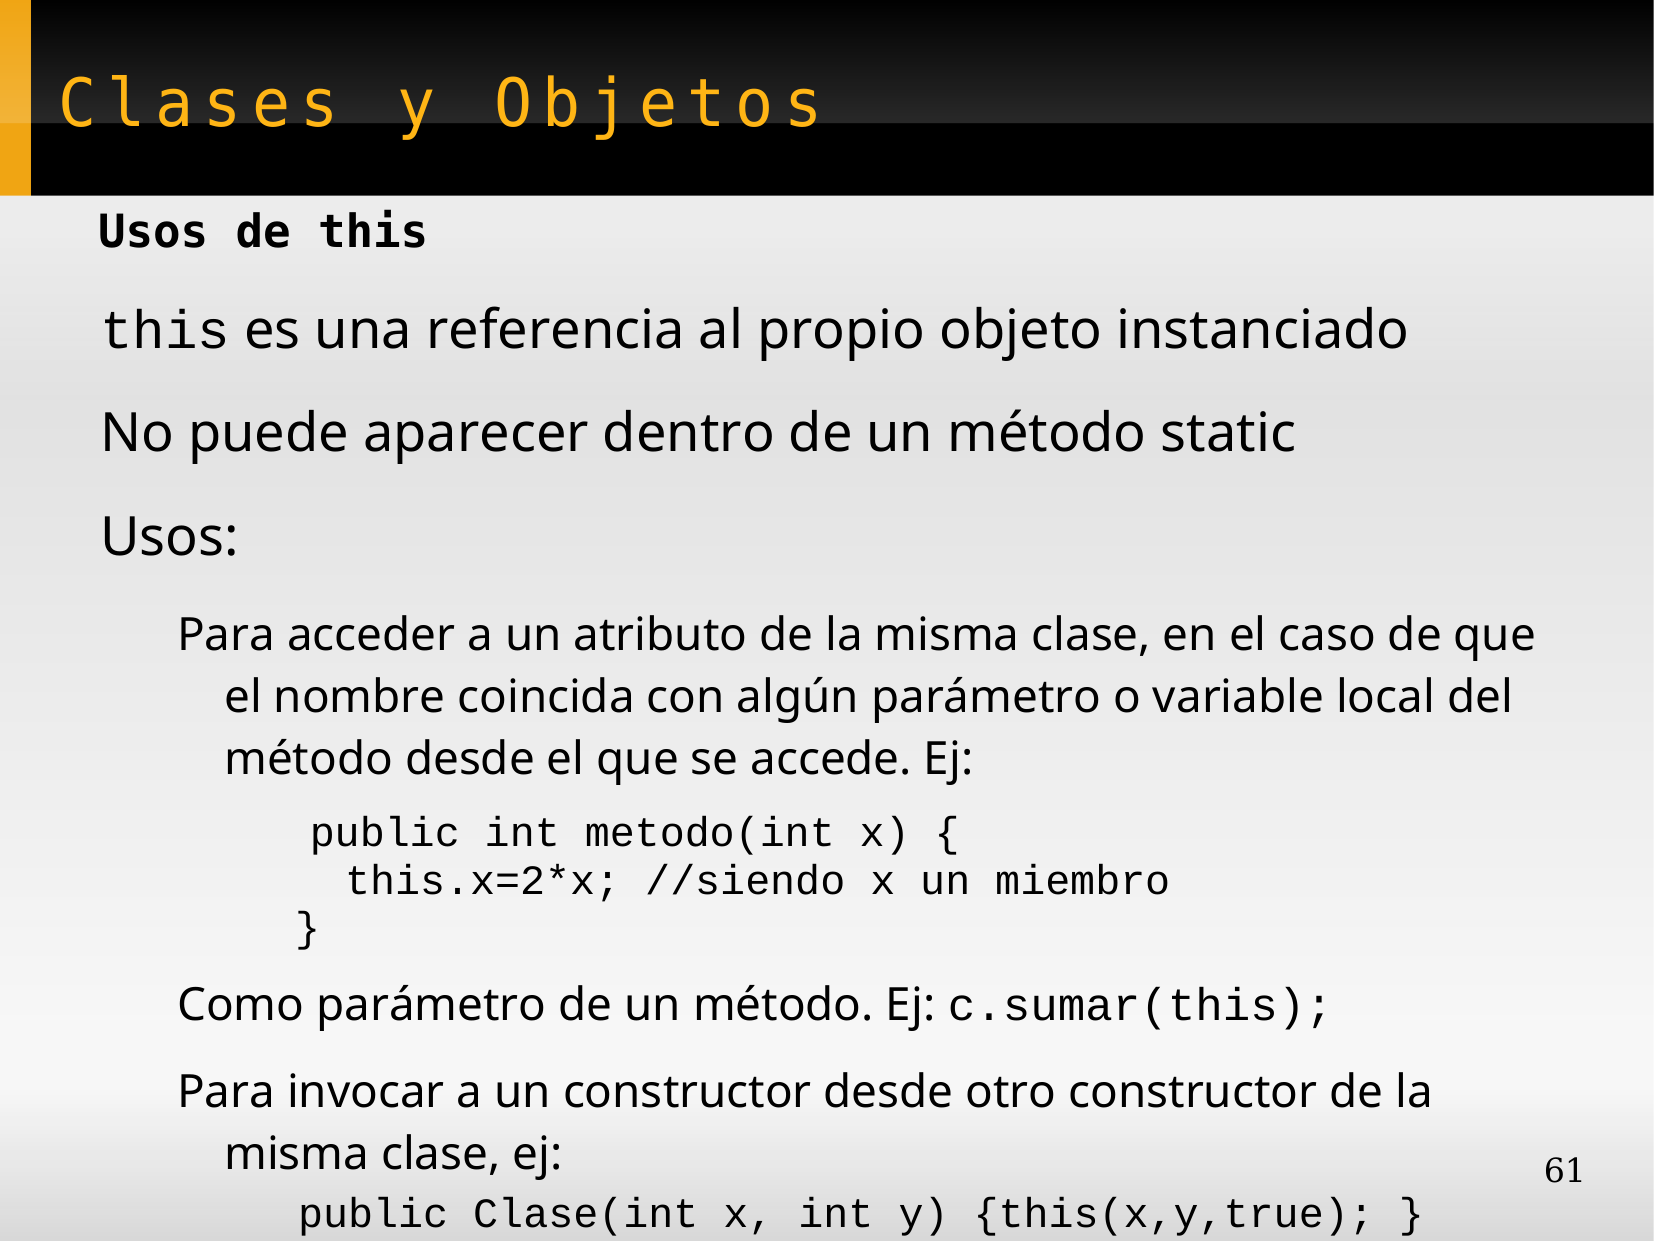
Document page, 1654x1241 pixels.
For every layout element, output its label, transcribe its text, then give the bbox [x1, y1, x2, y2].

picture [0, 0, 1654, 1241]
text_box Usos de this [83, 197, 443, 266]
list this es una referencia al propio objeto instanciado No puede aparecer dentro de un método static Usos: Para acceder a un atributo de la misma clase, en el caso de que el nombre coincida con algún parámetro o variable local del método desde el que se accede. Ej: public int metodo(int x) { this.x=2*x; //siendo x un miembro } Como parámetro de un método. Ej: c.sumar(this); Para invocar a un constructor desde otro constructor de la misma clase, ej: public Clase(int x, int y) {this(x,y,true); } [82, 290, 1571, 1172]
title Clases y Objetos [59, 29, 1506, 178]
